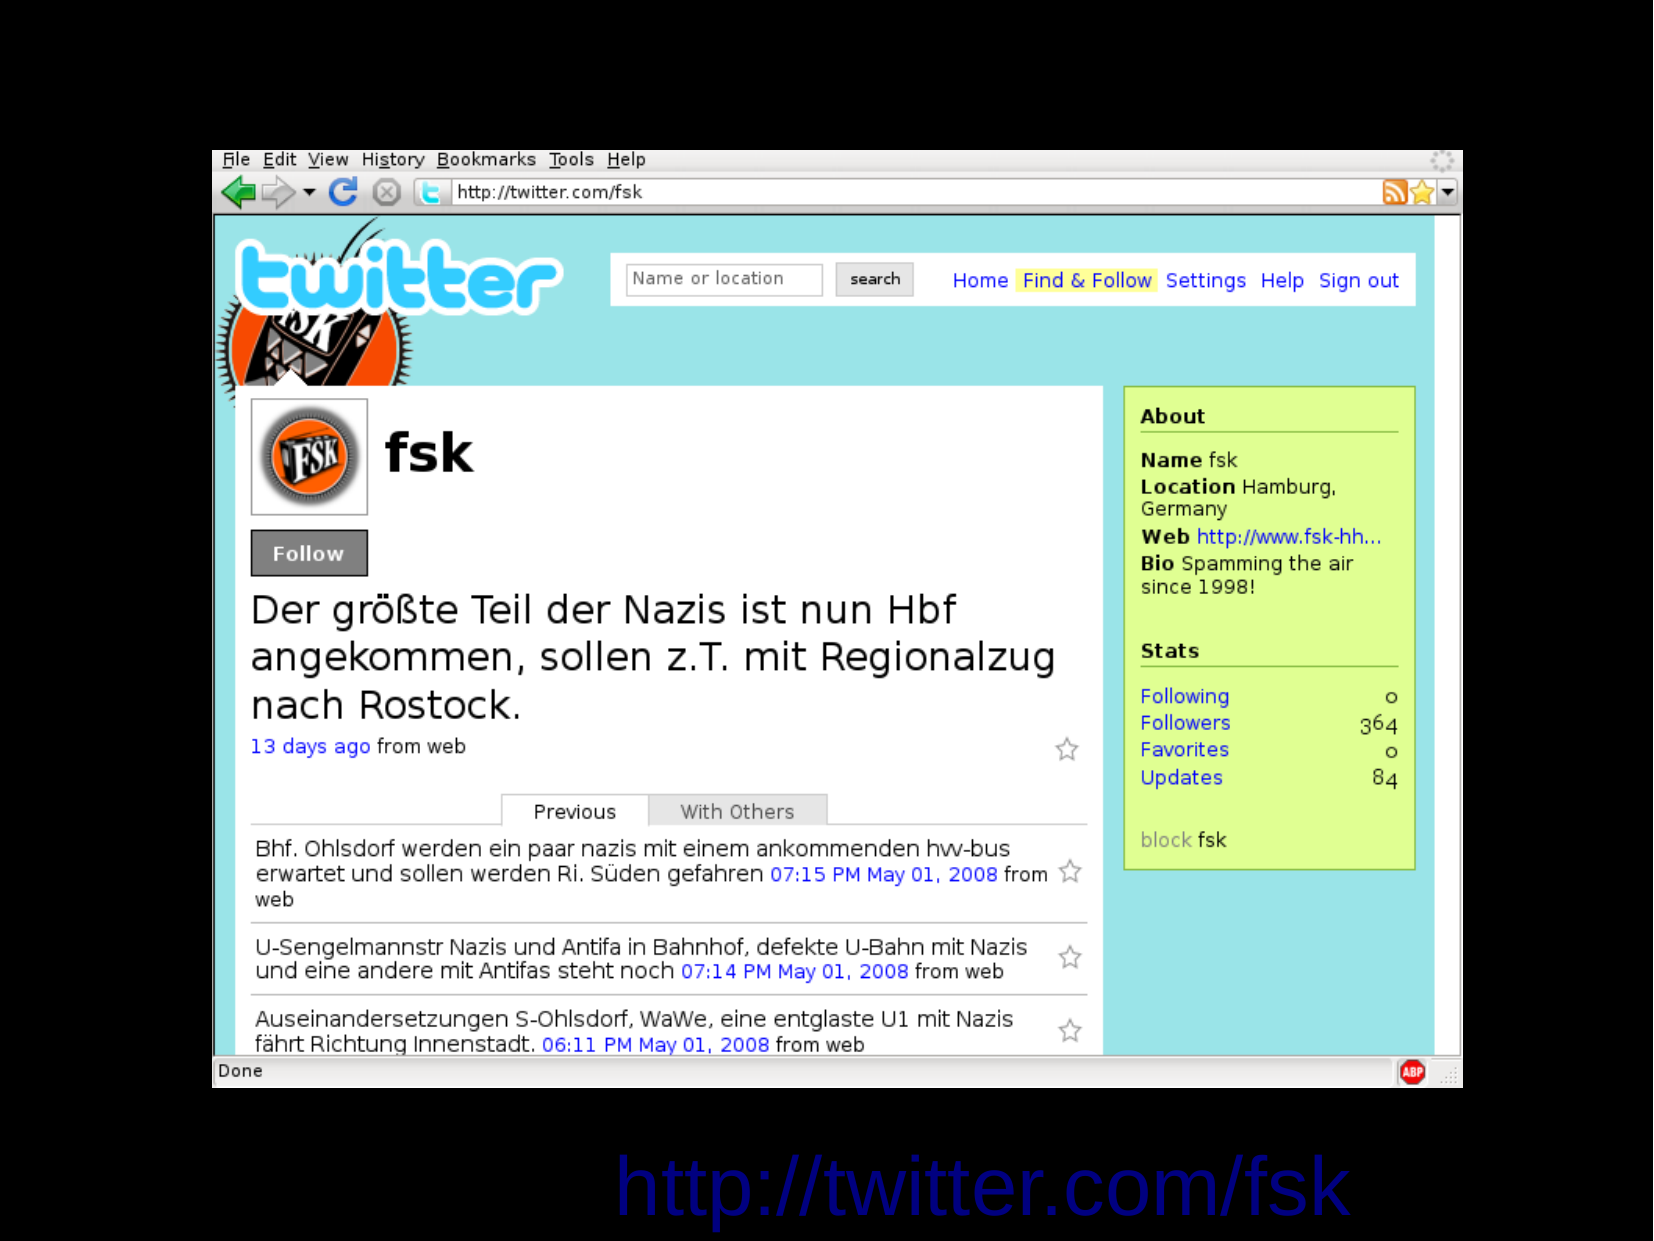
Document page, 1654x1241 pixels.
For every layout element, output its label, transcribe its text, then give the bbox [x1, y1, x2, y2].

text_box http://twitter.com/fsk [600, 1132, 1388, 1241]
picture [212, 150, 1463, 1088]
